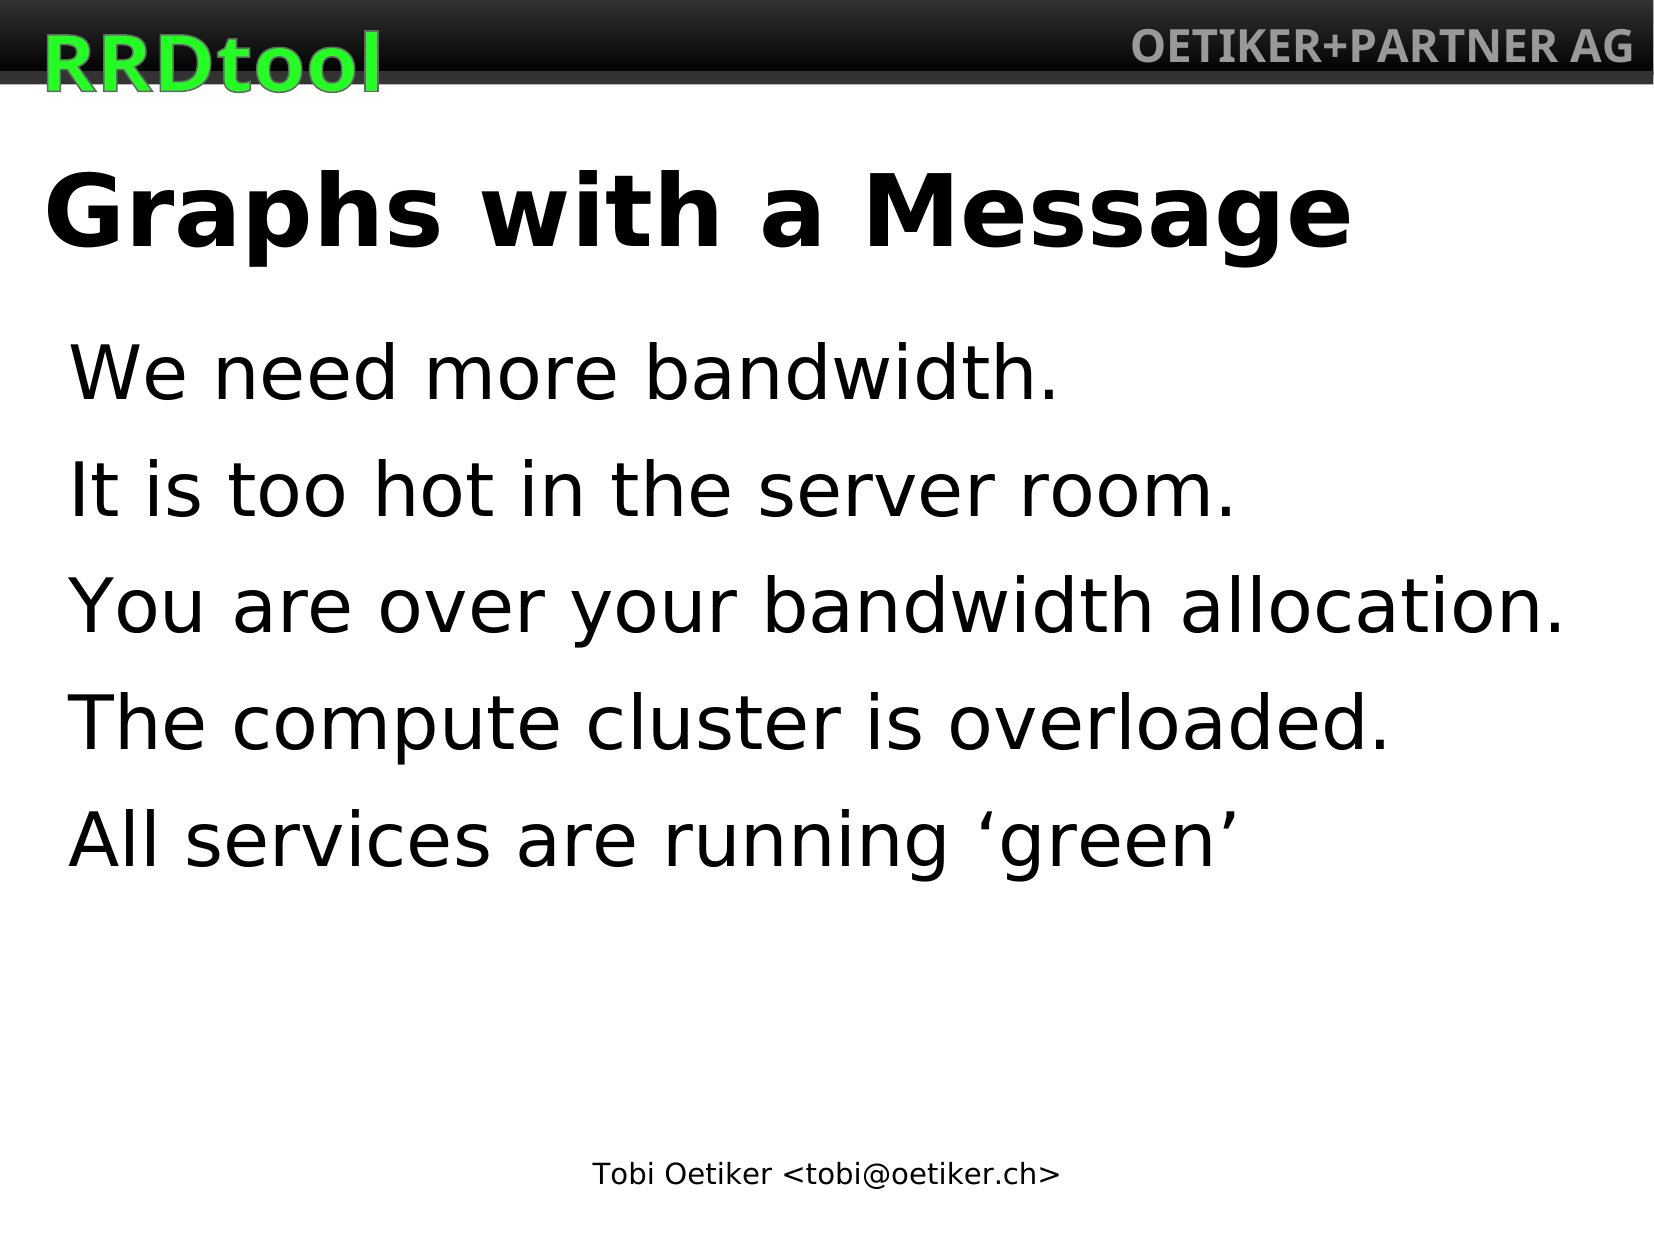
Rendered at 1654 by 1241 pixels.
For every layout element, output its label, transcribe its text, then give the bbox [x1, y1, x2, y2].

list We need more bandwidth. It is too hot in the server room. You are over your bandwidth allocation. The compute cluster is overloaded. All services are running ‘green’ [50, 329, 1571, 1099]
title Graphs with a Message [43, 137, 1582, 287]
